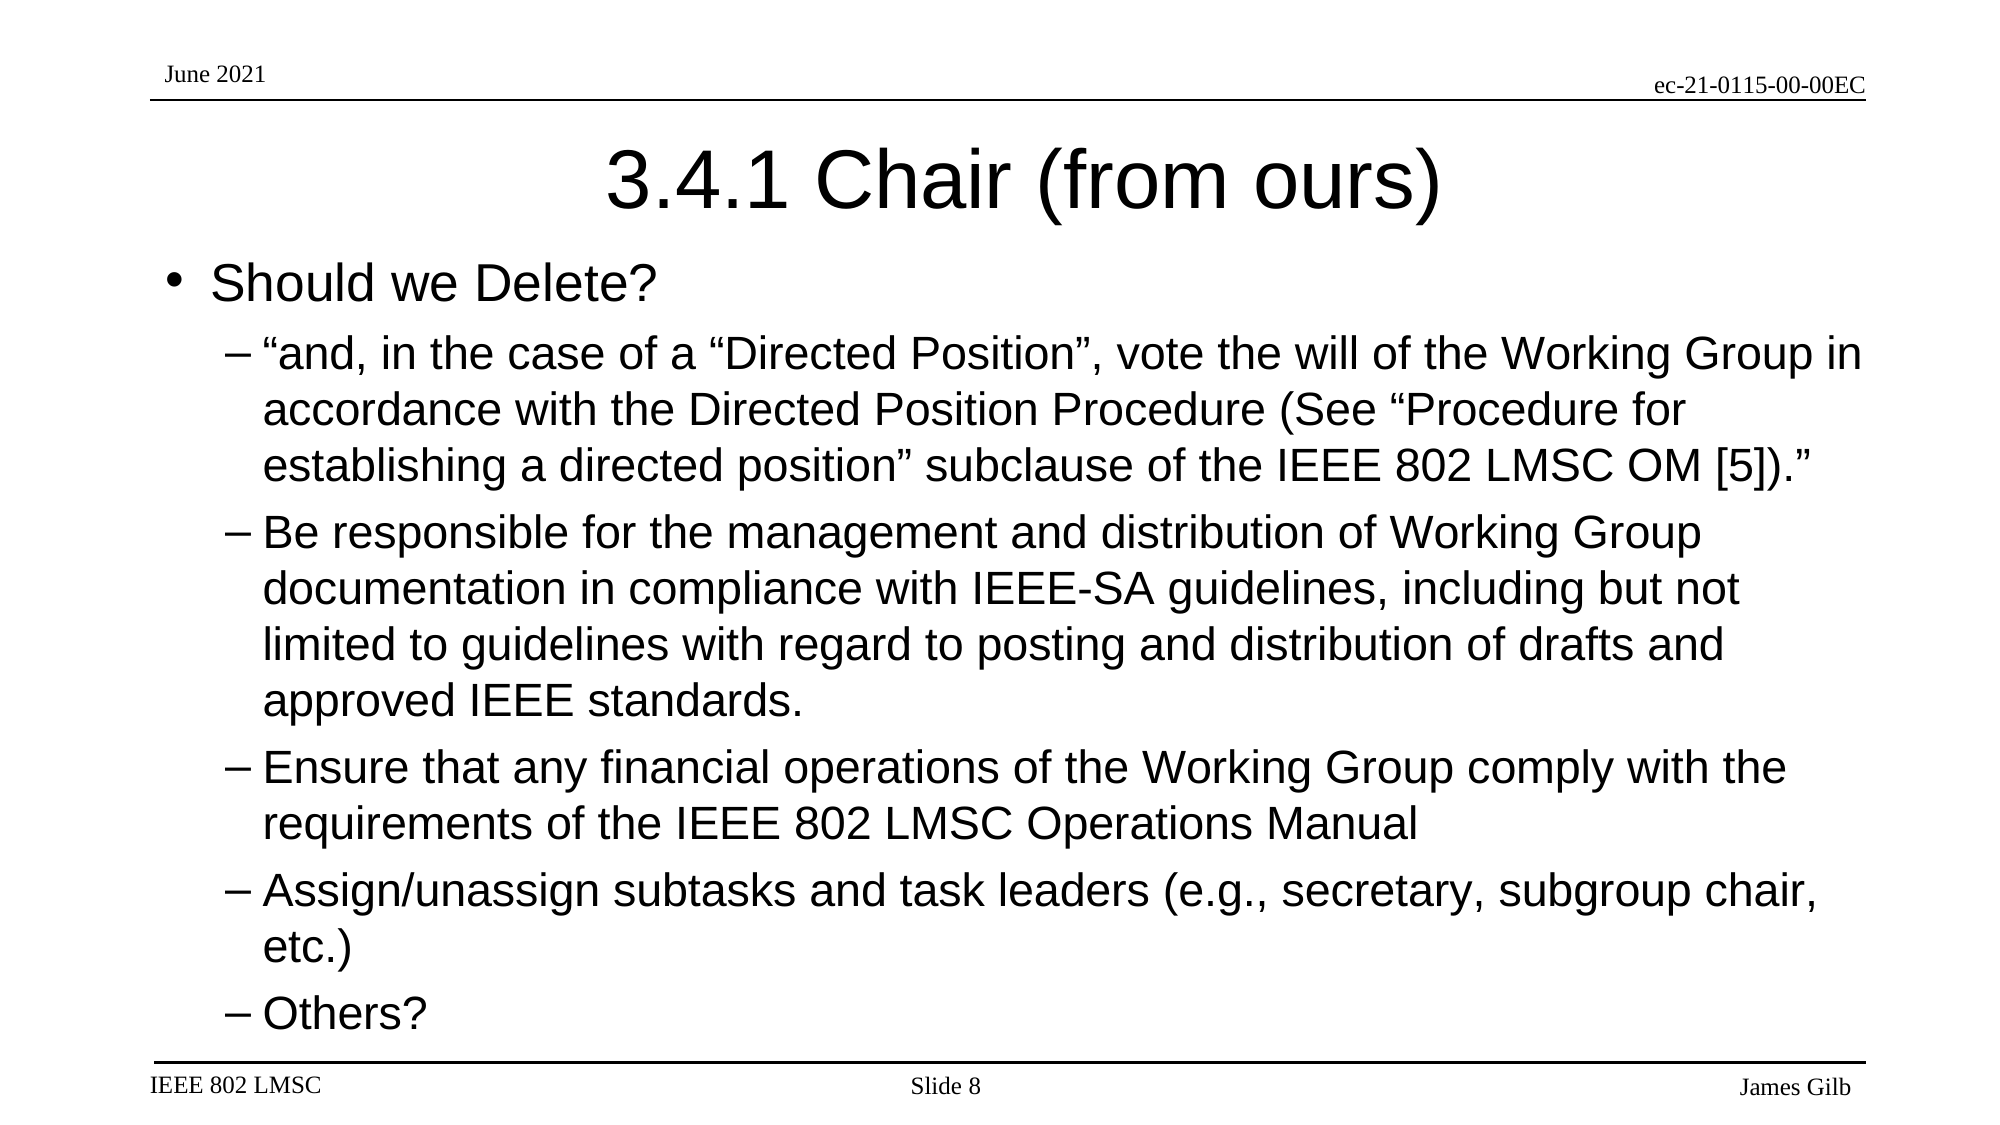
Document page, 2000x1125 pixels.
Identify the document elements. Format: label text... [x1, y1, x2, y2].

title 3.4.1 Chair (from ours) [149, 112, 1900, 238]
list Should we Delete? “and, in the case of a “Directed Position”, vote the will of the Working Group in accordance with the Directed Position Procedure (See “Procedure for establishing a directed position” subclause of the IEEE 802 LMSC OM [5]).” Be responsible for the management and distribution of Working Group documentation in compliance with IEEE-SA guidelines, including but not limited to guidelines with regard to posting and distribution of drafts and approved IEEE standards. Ensure that any financial operations of the Working Group comply with the requirements of the IEEE 802 LMSC Operations Manual Assign/unassign subtasks and task leaders (e.g., secretary, subgroup chair, etc.) Others? [149, 239, 1900, 1051]
